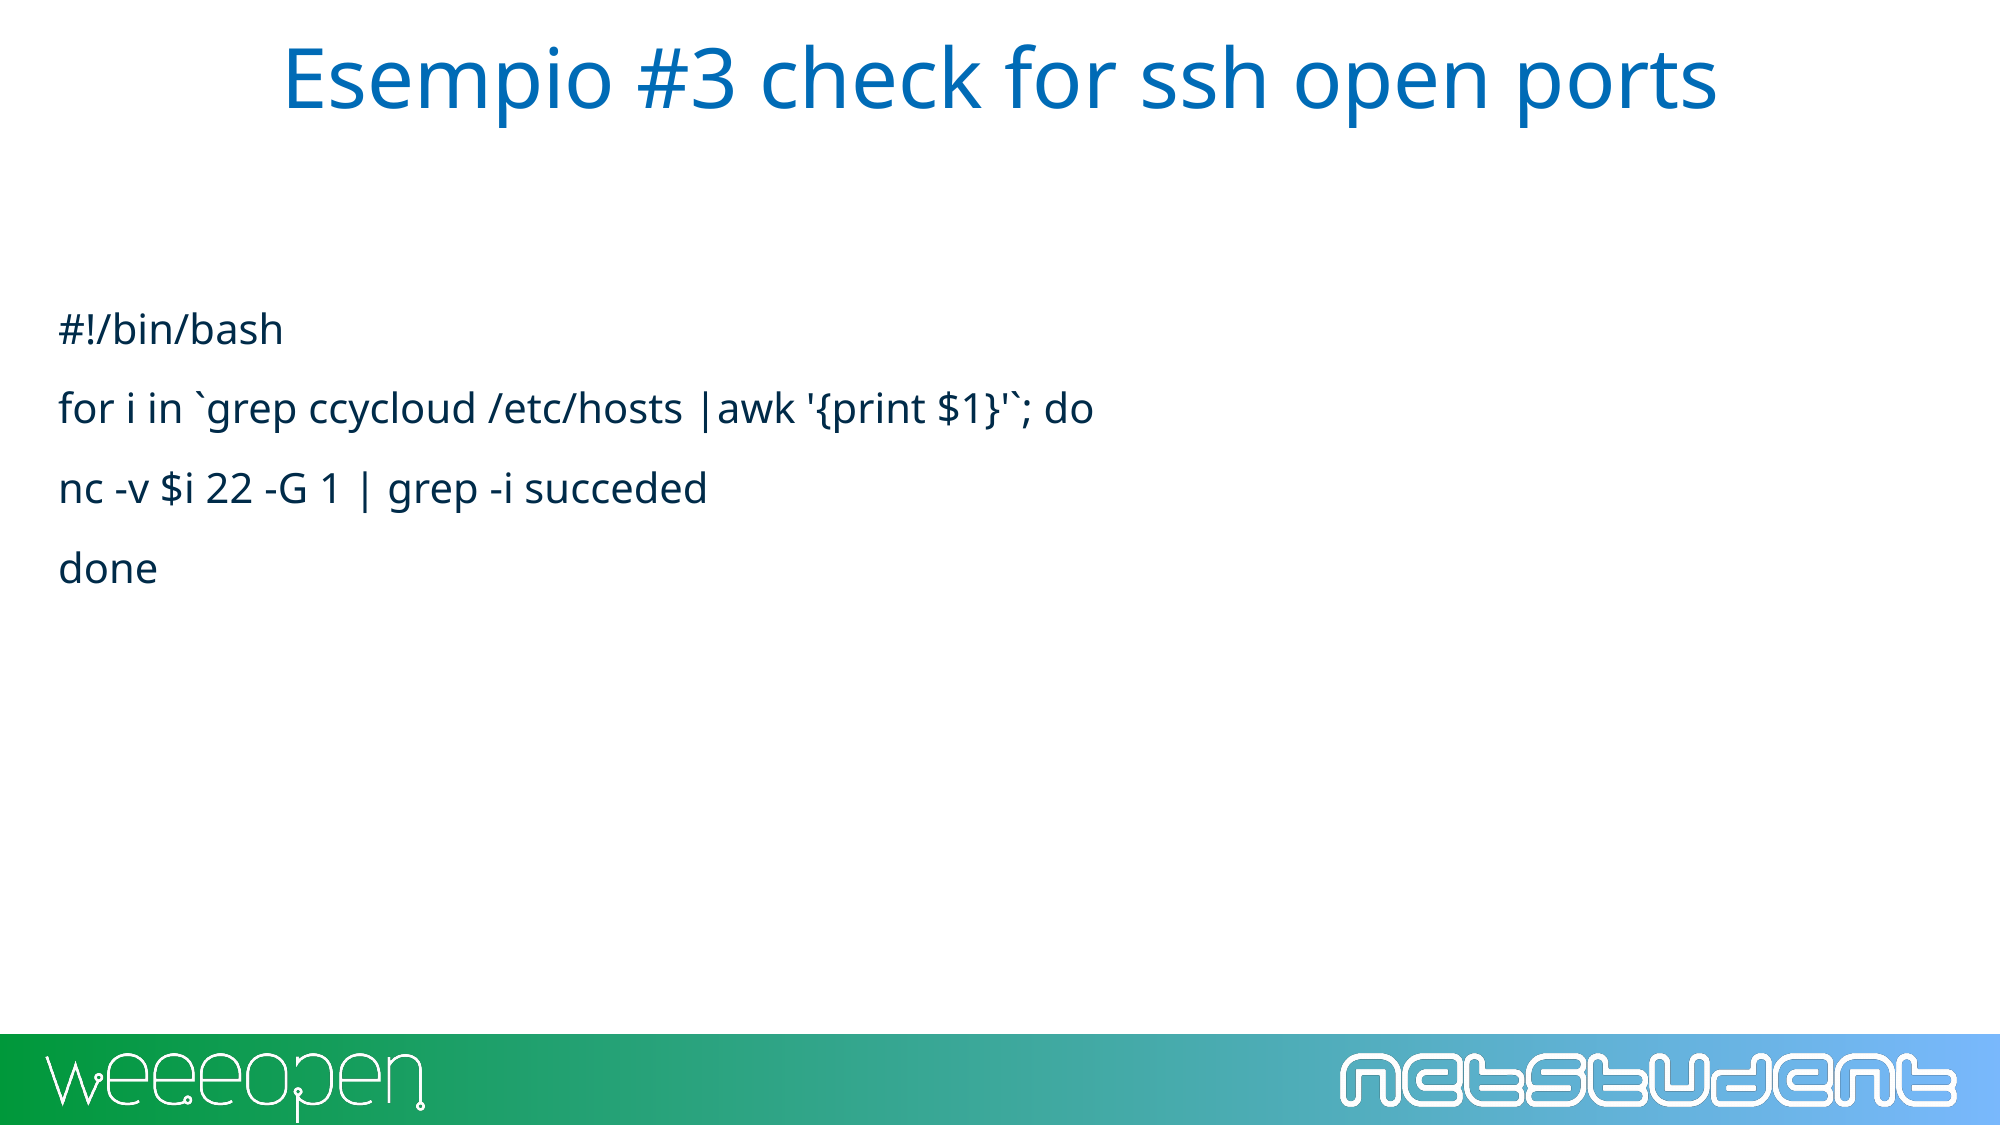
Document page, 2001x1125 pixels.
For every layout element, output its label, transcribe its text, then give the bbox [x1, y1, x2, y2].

title Esempio #3 check for ssh open ports [43, 29, 1959, 247]
list #!/bin/bash for i in `grep ccycloud /etc/hosts |awk '{print $1}'`; do nc -v $i 22 -G 1 | grep -i succeded done [43, 295, 1959, 1010]
picture [1340, 1053, 1957, 1107]
picture [45, 1053, 425, 1123]
